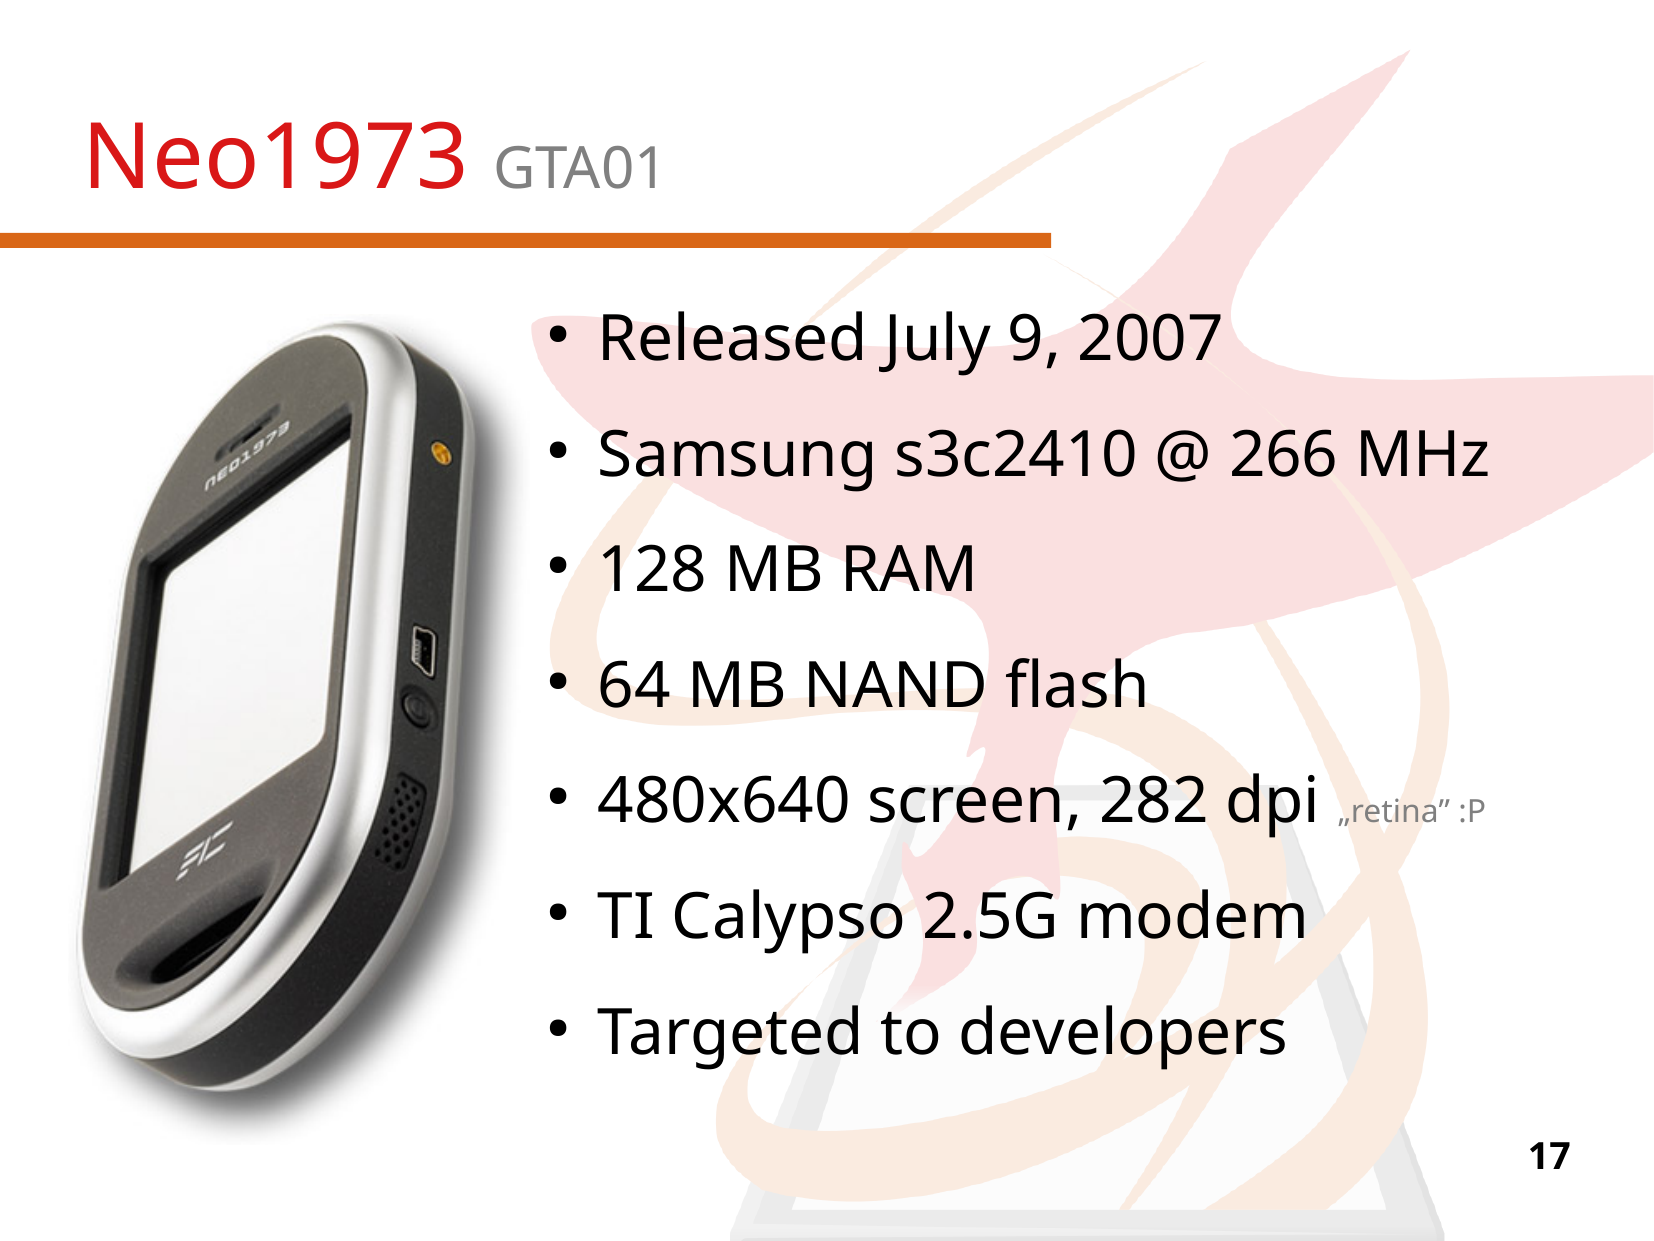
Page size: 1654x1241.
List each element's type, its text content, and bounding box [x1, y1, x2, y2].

list Released July 9, 2007 Samsung s3c2410 @ 266 MHz 128 MB RAM 64 MB NAND flash 480x640 screen, 282 dpi „retina” :P TI Calypso 2.5G modem Targeted to developers [529, 290, 1571, 1075]
picture [531, 49, 1654, 1241]
title Neo1973 GTA01 [82, 49, 1571, 257]
picture [68, 314, 530, 1145]
